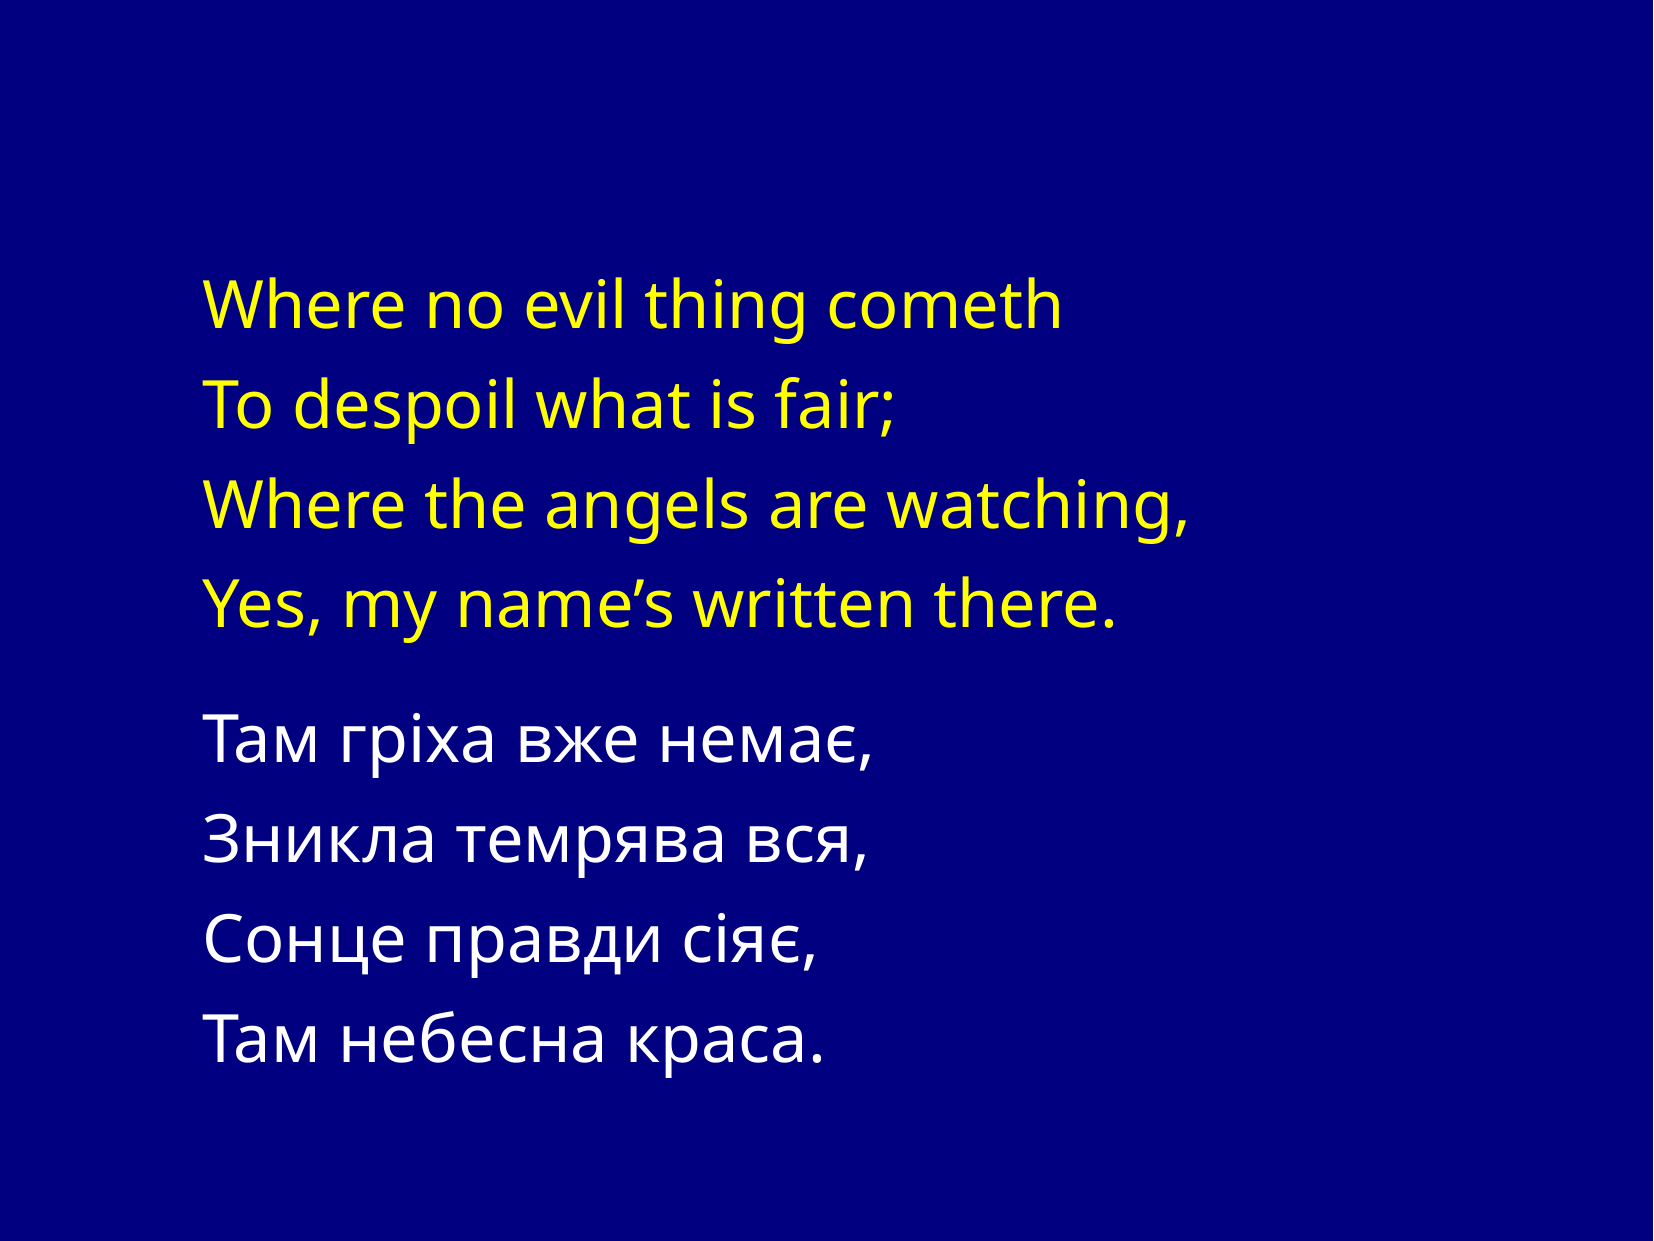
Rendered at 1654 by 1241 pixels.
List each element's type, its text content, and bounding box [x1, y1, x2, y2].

text_box Where no evil thing cometh To despoil what is fair; Where the angels are watching, Yes, my name’s written there. [75, 150, 1576, 638]
text_box Там гріха вже немає, Зникла темрява вся, Сонце правди сіяє, Там небесна краса. [75, 675, 1576, 1163]
